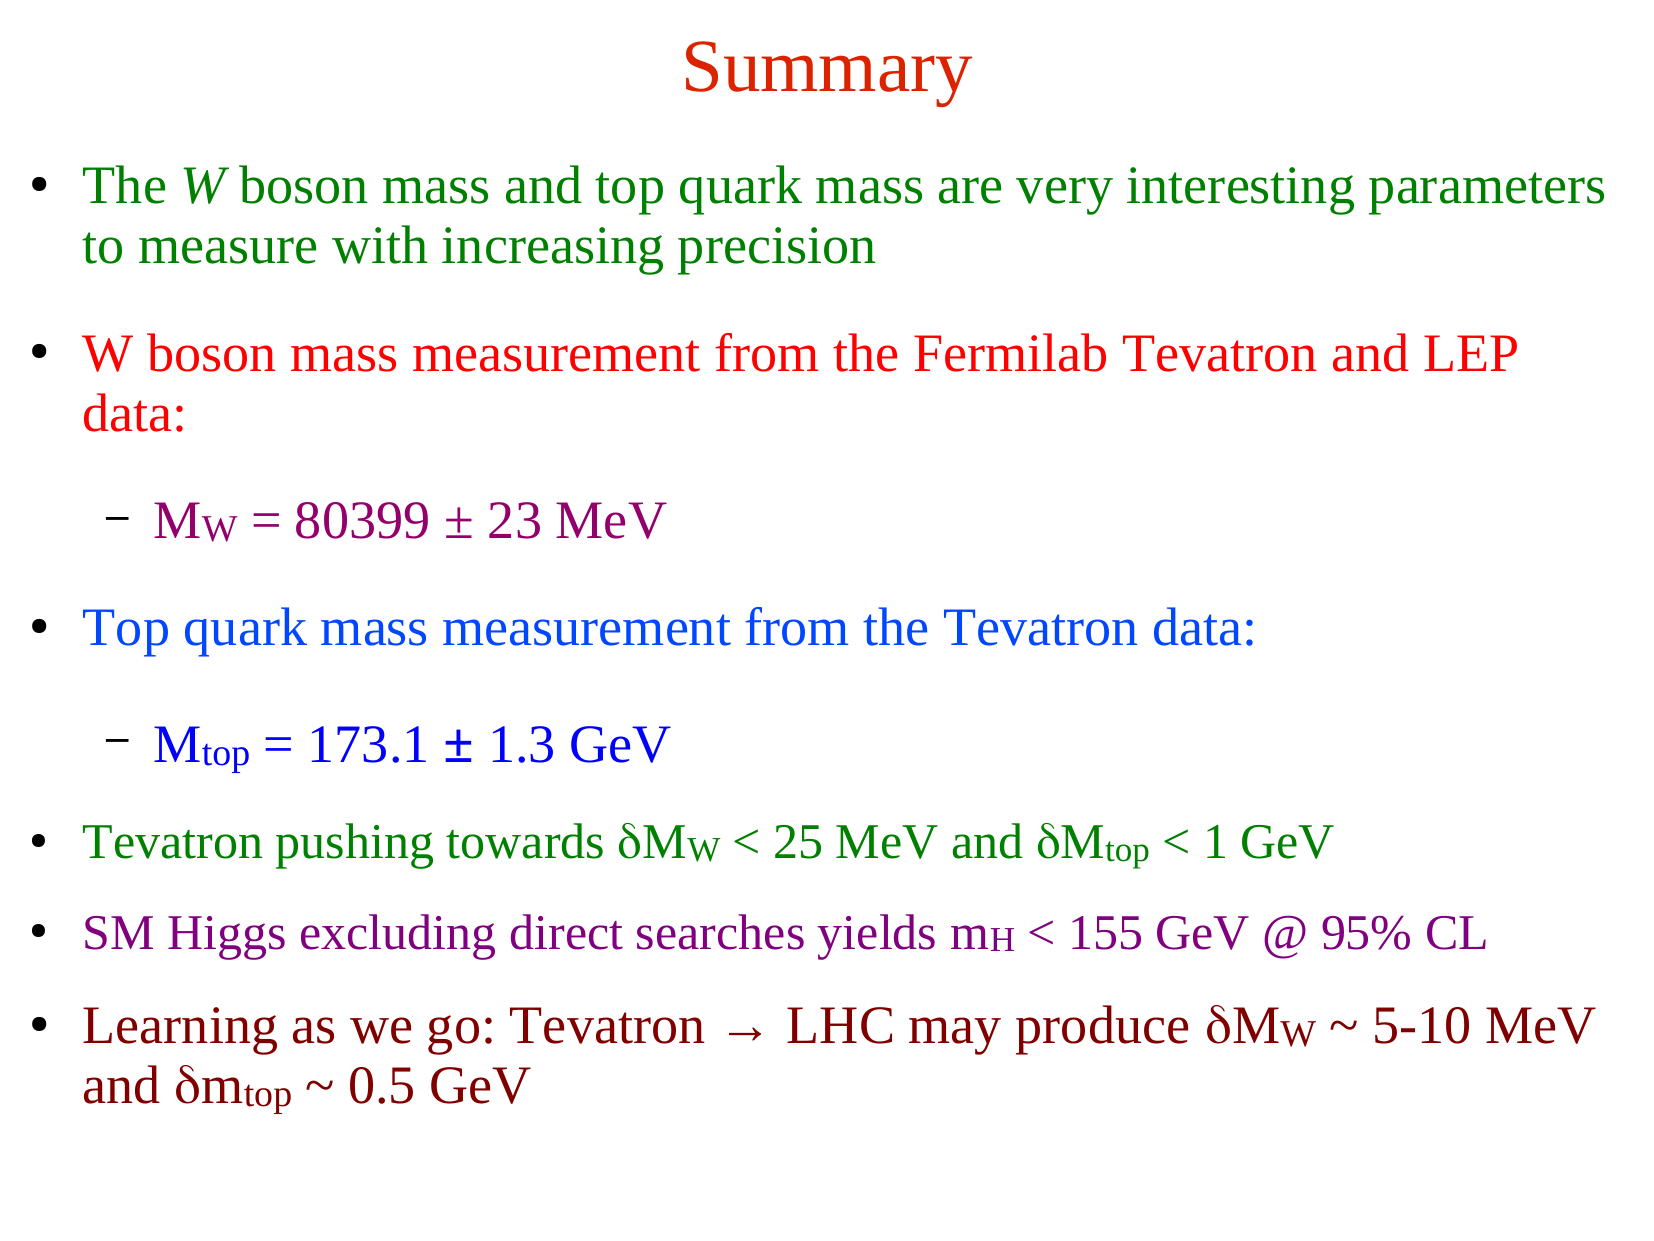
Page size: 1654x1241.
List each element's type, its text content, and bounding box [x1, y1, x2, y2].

list The W boson mass and top quark mass are very interesting parameters to measure with increasing precision W boson mass measurement from the Fermilab Tevatron and LEP data: MW = 80399 ± 23 MeV Top quark mass measurement from the Tevatron data: Mtop = 173.1 ± 1.3 GeV Tevatron pushing towards δMW < 25 MeV and δMtop < 1 GeV SM Higgs excluding direct searches yields mH < 155 GeV @ 95% CL Learning as we go: Tevatron → LHC may produce δMW ~ 5-10 MeV and δmtop ~ 0.5 GeV [11, 155, 1636, 1198]
title Summary [121, 0, 1534, 142]
